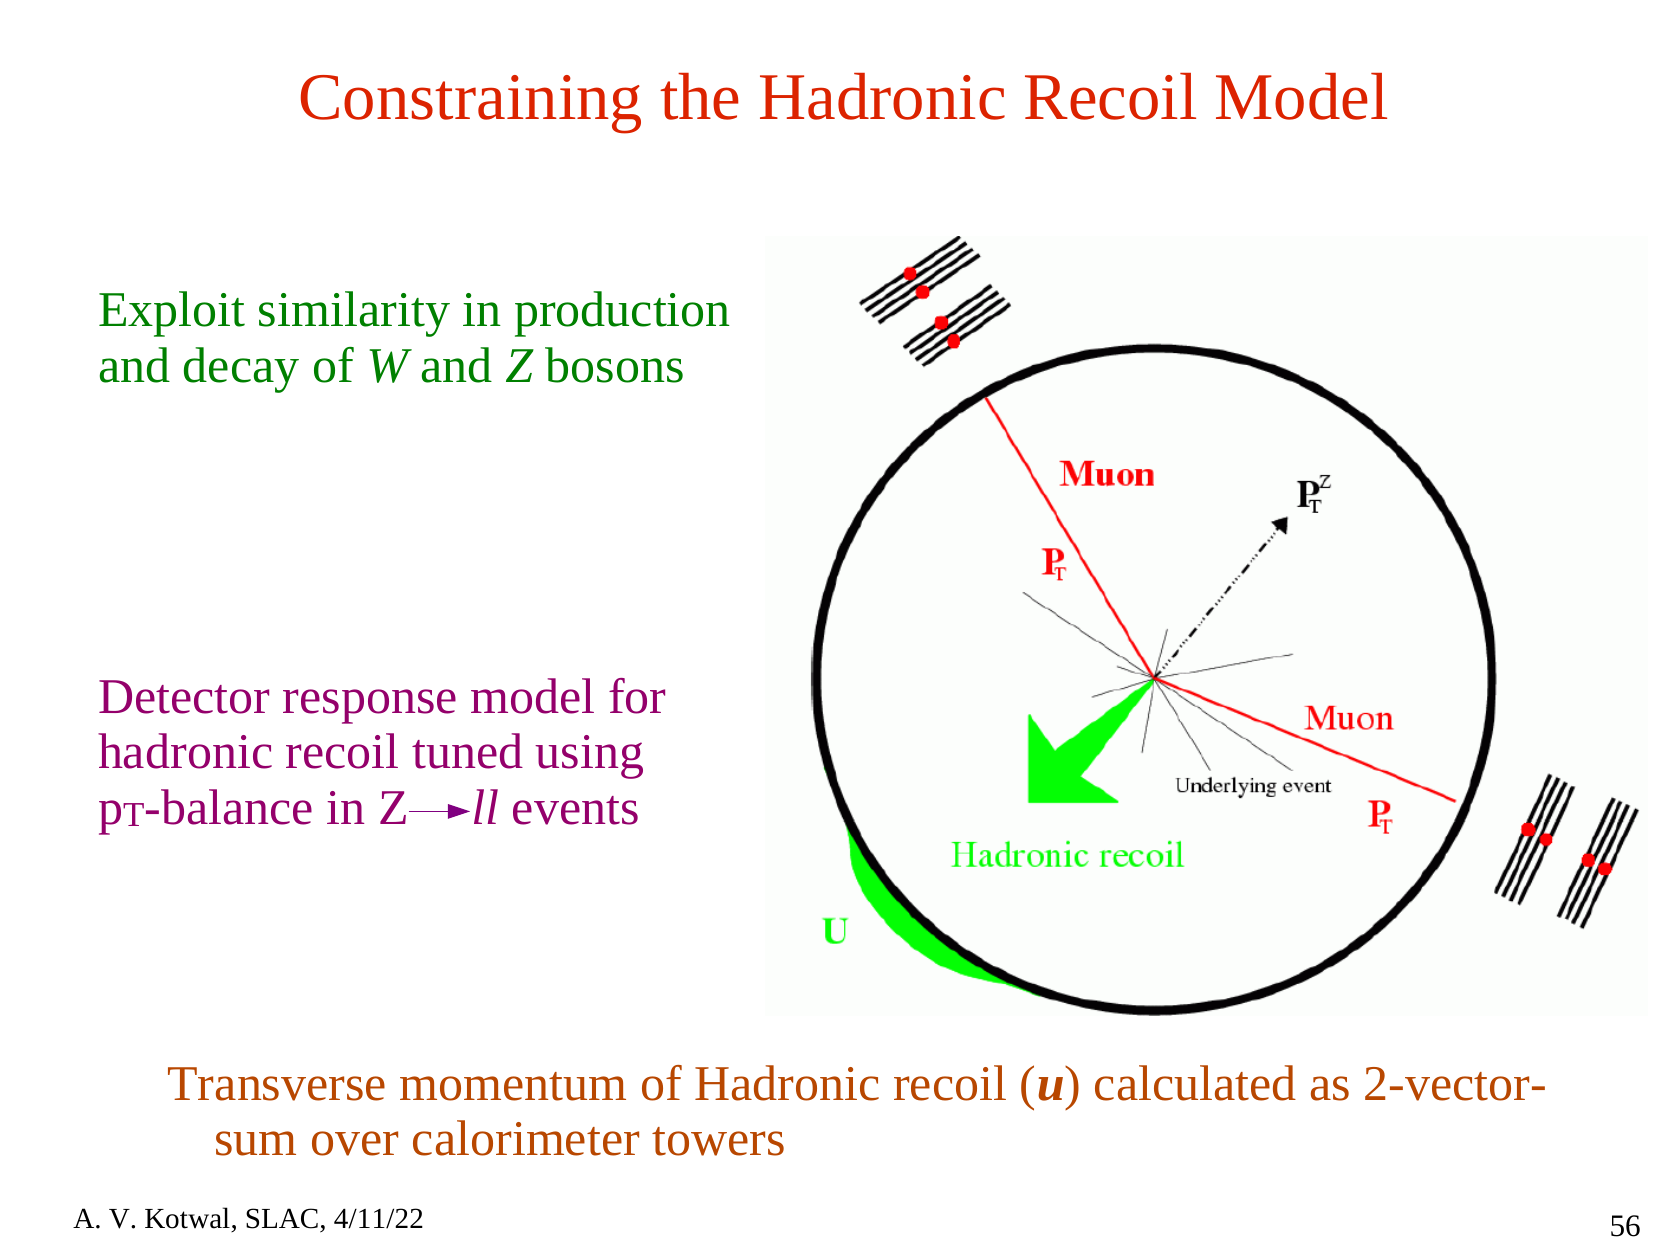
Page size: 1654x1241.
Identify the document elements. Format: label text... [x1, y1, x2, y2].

text_box Exploit similarity in production and decay of W and Z bosons Detector response model for hadronic recoil tuned using pT-balance in Z ll events [98, 282, 774, 1035]
title Constraining the Hadronic Recoil Model [103, 43, 1586, 151]
picture [765, 236, 1648, 1016]
text_box Transverse momentum of Hadronic recoil (u) calculated as 2-vector-sum over calorimeter towers [72, 1055, 1581, 1171]
